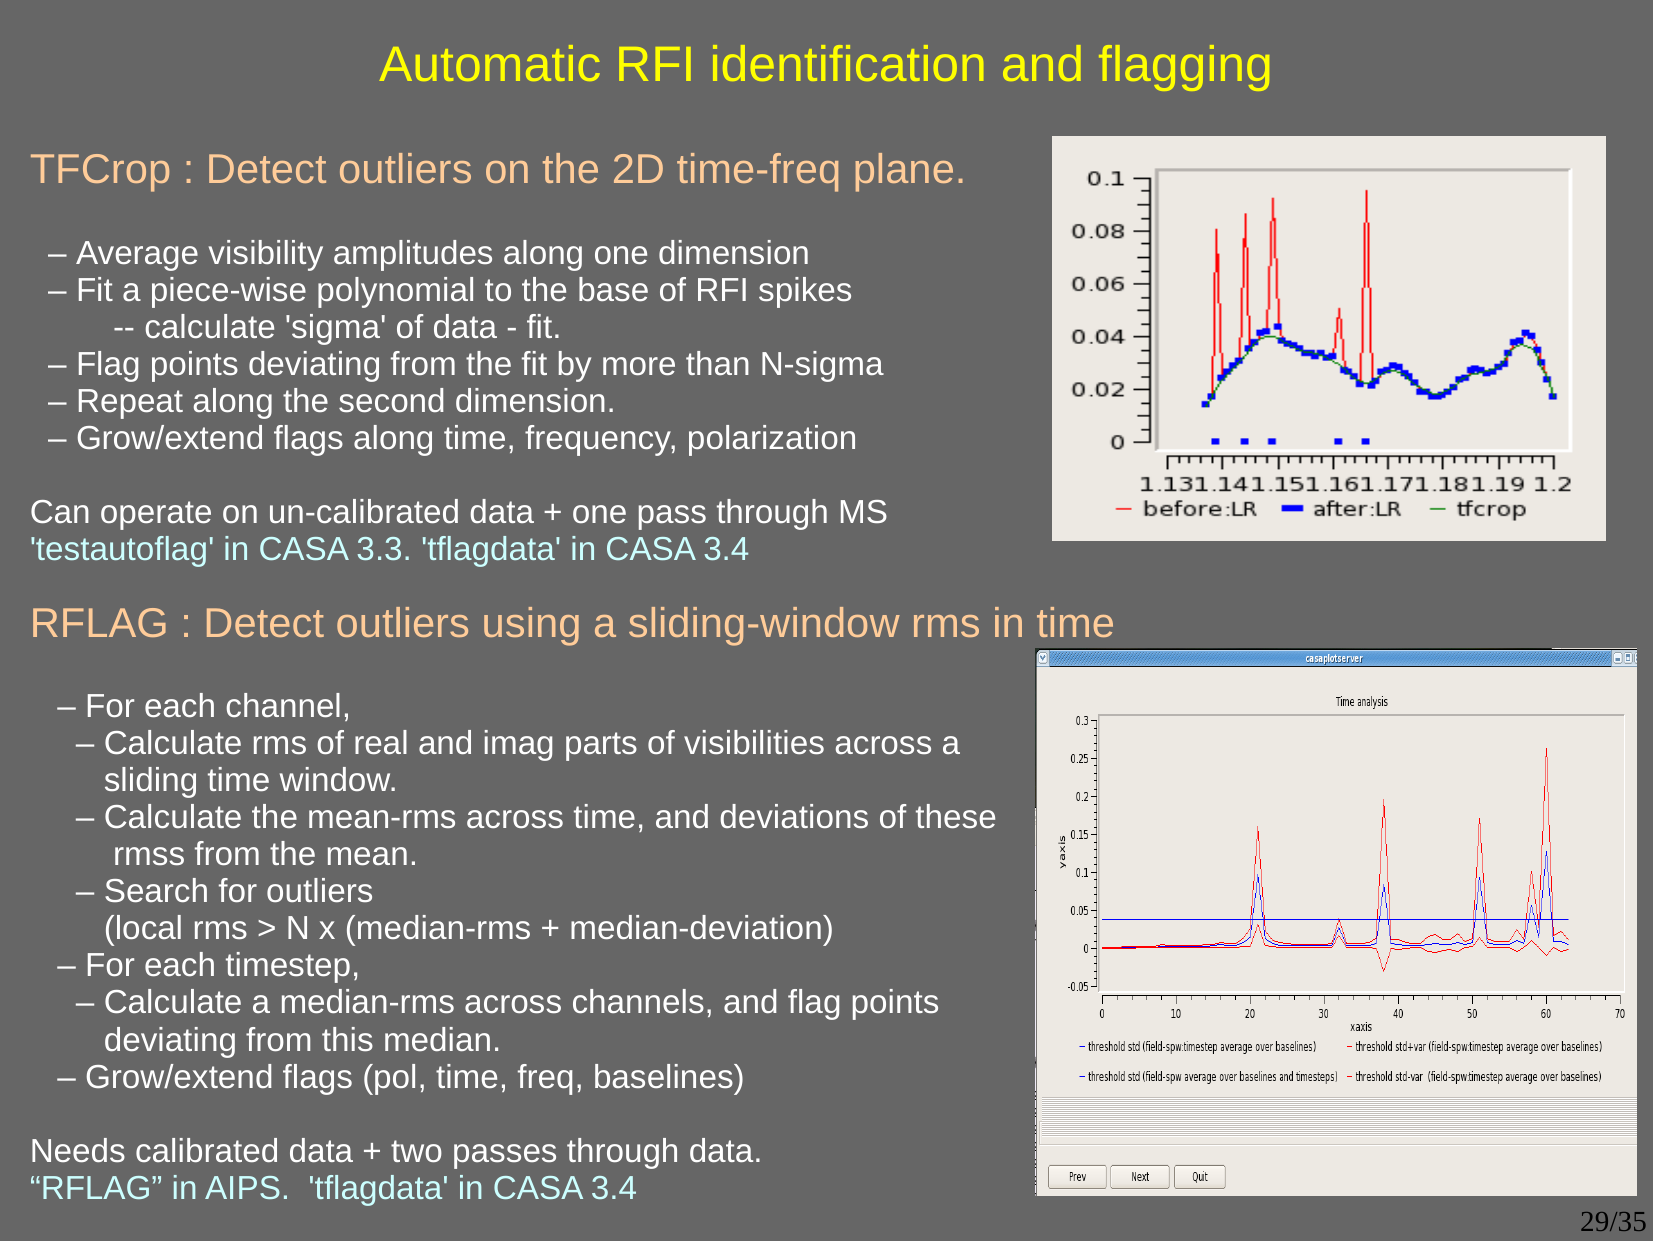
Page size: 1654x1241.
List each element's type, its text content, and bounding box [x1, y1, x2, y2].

text_box RFLAG : Detect outliers using a sliding-window rms in time – For each channel, – Calculate rms of real and imag parts of visibilities across a sliding time window. – Calculate the mean-rms across time, and deviations of these rmss from the mean. – Search for outliers (local rms > N x (median-rms + median-deviation) – For each timestep, – Calculate a median-rms across channels, and flag points deviating from this median. – Grow/extend flags (pol, time, freq, baselines) Needs calibrated data + two passes through data. “RFLAG” in AIPS. 'tflagdata' in CASA 3.4 [15, 591, 1610, 1214]
picture [1035, 648, 1637, 1196]
text_box TFCrop : Detect outliers on the 2D time-freq plane. – Average visibility amplitudes along one dimension – Fit a piece-wise polynomial to the base of RFI spikes -- calculate 'sigma' of data - fit. – Flag points deviating from the fit by more than N-sigma – Repeat along the second dimension. – Grow/extend flags along time, frequency, polarization Can operate on un-calibrated data + one pass through MS 'testautoflag' in CASA 3.3. 'tflagdata' in CASA 3.4 [15, 138, 1019, 576]
picture [1052, 136, 1606, 542]
text_box Automatic RFI identification and flagging [13, 28, 1653, 142]
